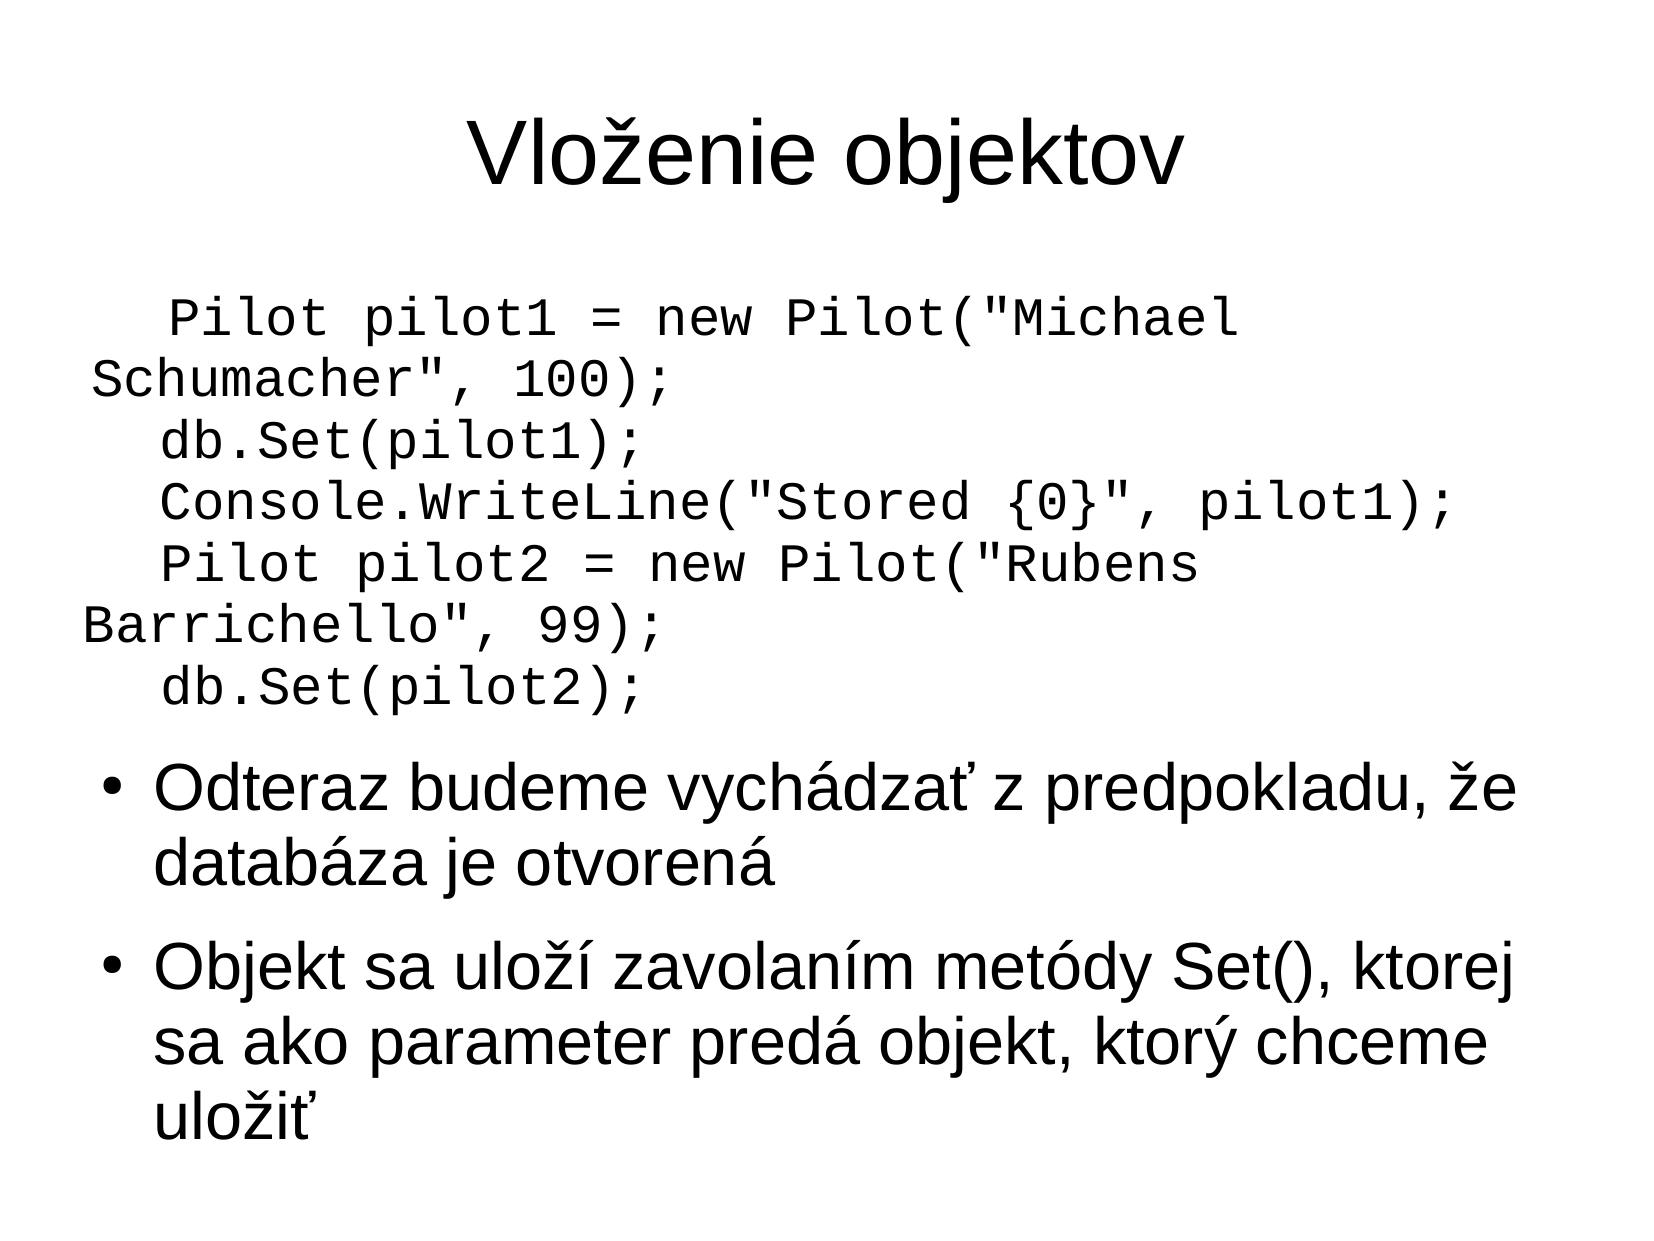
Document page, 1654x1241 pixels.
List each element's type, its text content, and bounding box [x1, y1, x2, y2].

list Pilot pilot1 = new Pilot("Michael Schumacher", 100); db.Set(pilot1); Console.WriteLine("Stored {0}", pilot1); Pilot pilot2 = new Pilot("Rubens Barrichello", 99); db.Set(pilot2); Odteraz budeme vychádzať z predpokladu, že databáza je otvorená Objekt sa uloží zavolaním metódy Set(), ktorej sa ako parameter predá objekt, ktorý chceme uložiť [82, 290, 1571, 1128]
title Vloženie objektov [82, 56, 1571, 250]
